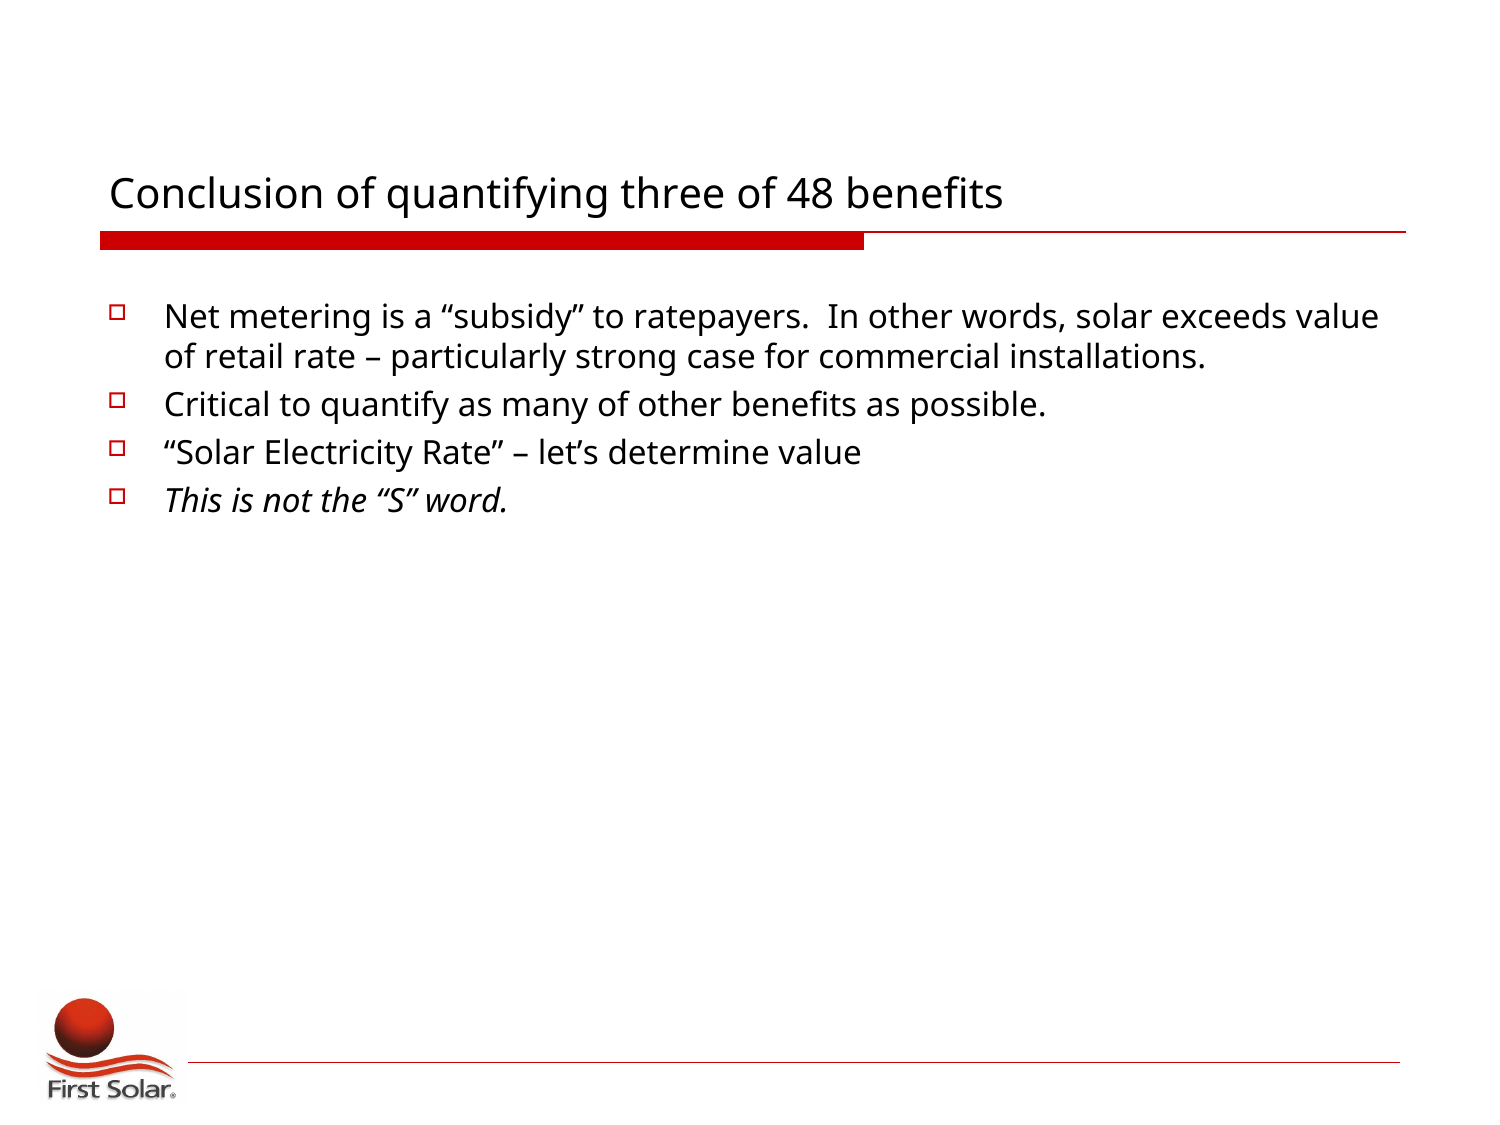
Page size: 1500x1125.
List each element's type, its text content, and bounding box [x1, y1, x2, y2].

list Net metering is a “subsidy” to ratepayers. In other words, solar exceeds value of retail rate – particularly strong case for commercial installations. Critical to quantify as many of other benefits as possible. “Solar Electricity Rate” – let’s determine value This is not the “S” word. [92, 287, 1406, 1025]
title Conclusion of quantifying three of 48 benefits [94, 24, 1407, 225]
picture [37, 987, 188, 1103]
